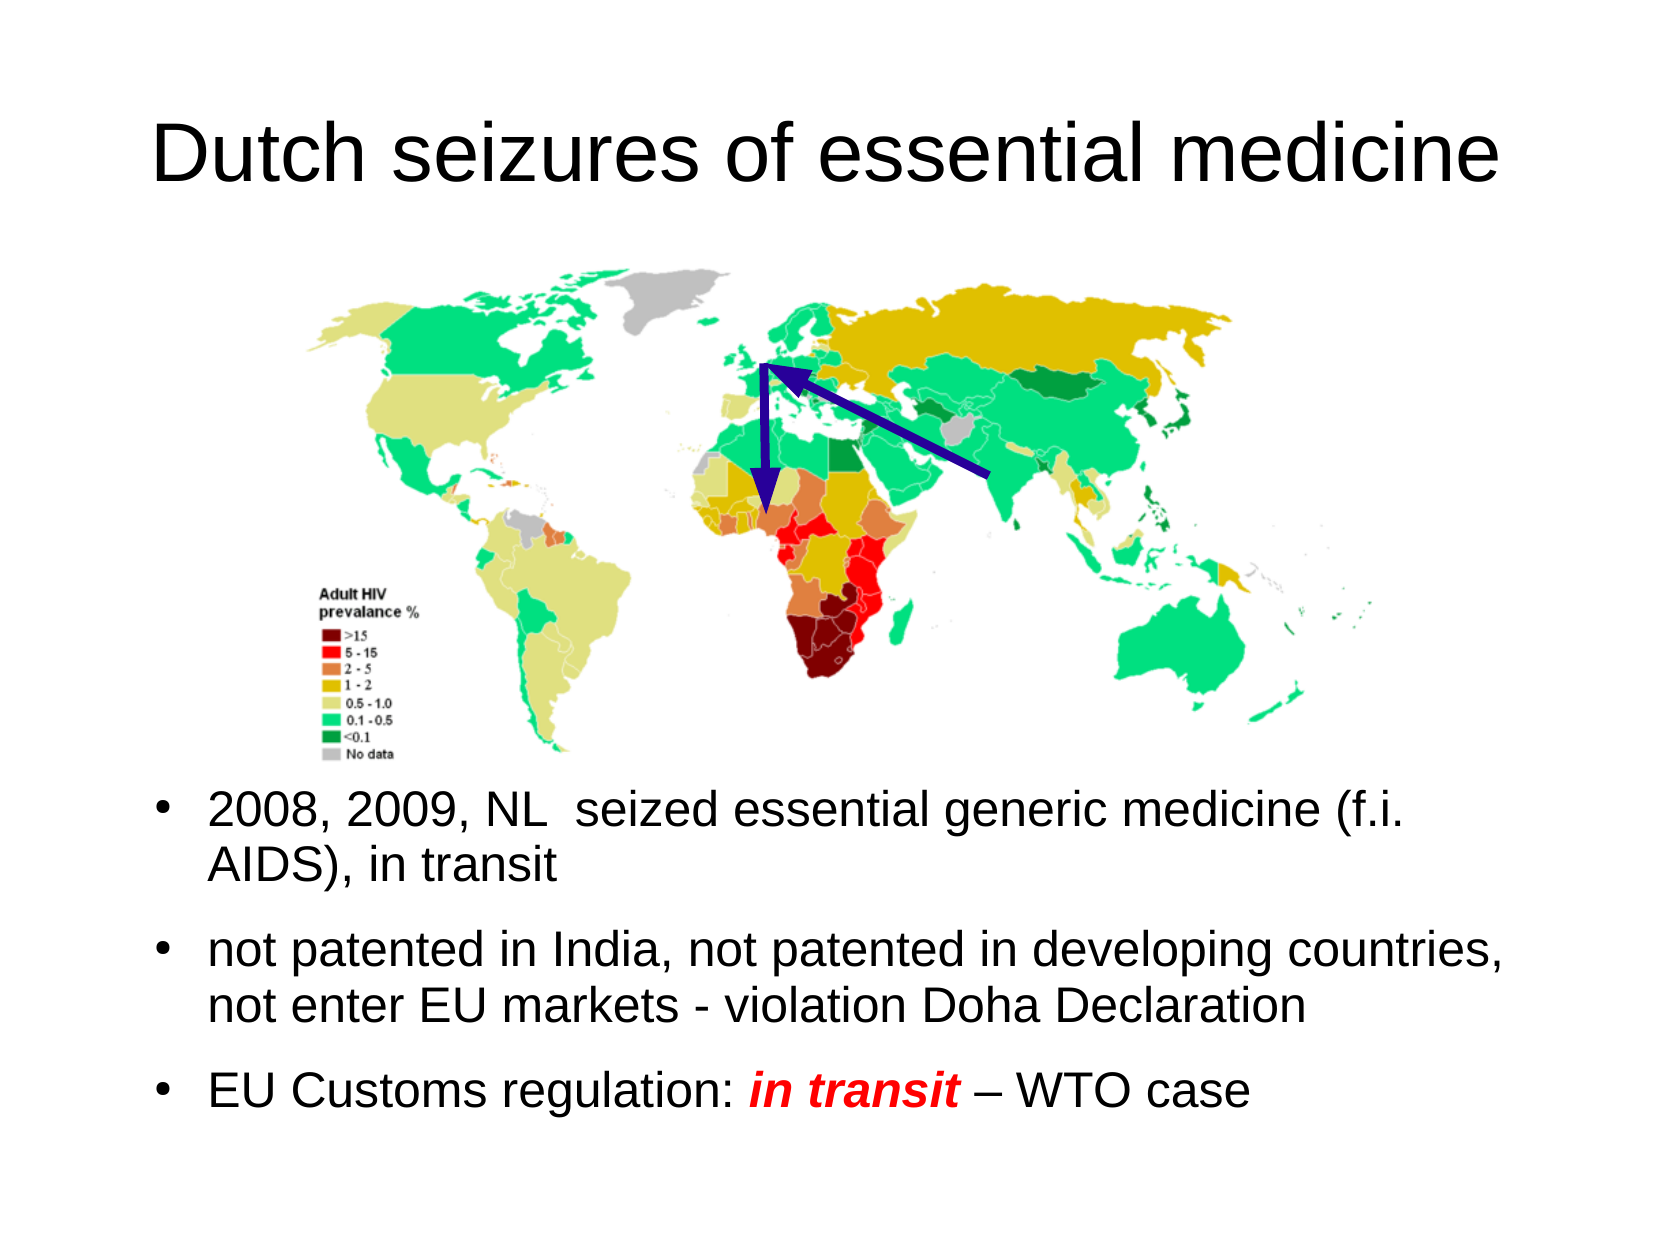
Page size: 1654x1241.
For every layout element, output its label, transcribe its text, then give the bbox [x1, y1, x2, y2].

list 2008, 2009, NL seized essential generic medicine (f.i. AIDS), in transit not patented in India, not patented in developing countries, not enter EU markets - violation Doha Declaration EU Customs regulation: in transit – WTO case [136, 780, 1538, 1152]
title Dutch seizures of essential medicine [82, 49, 1571, 257]
picture [300, 262, 1391, 767]
